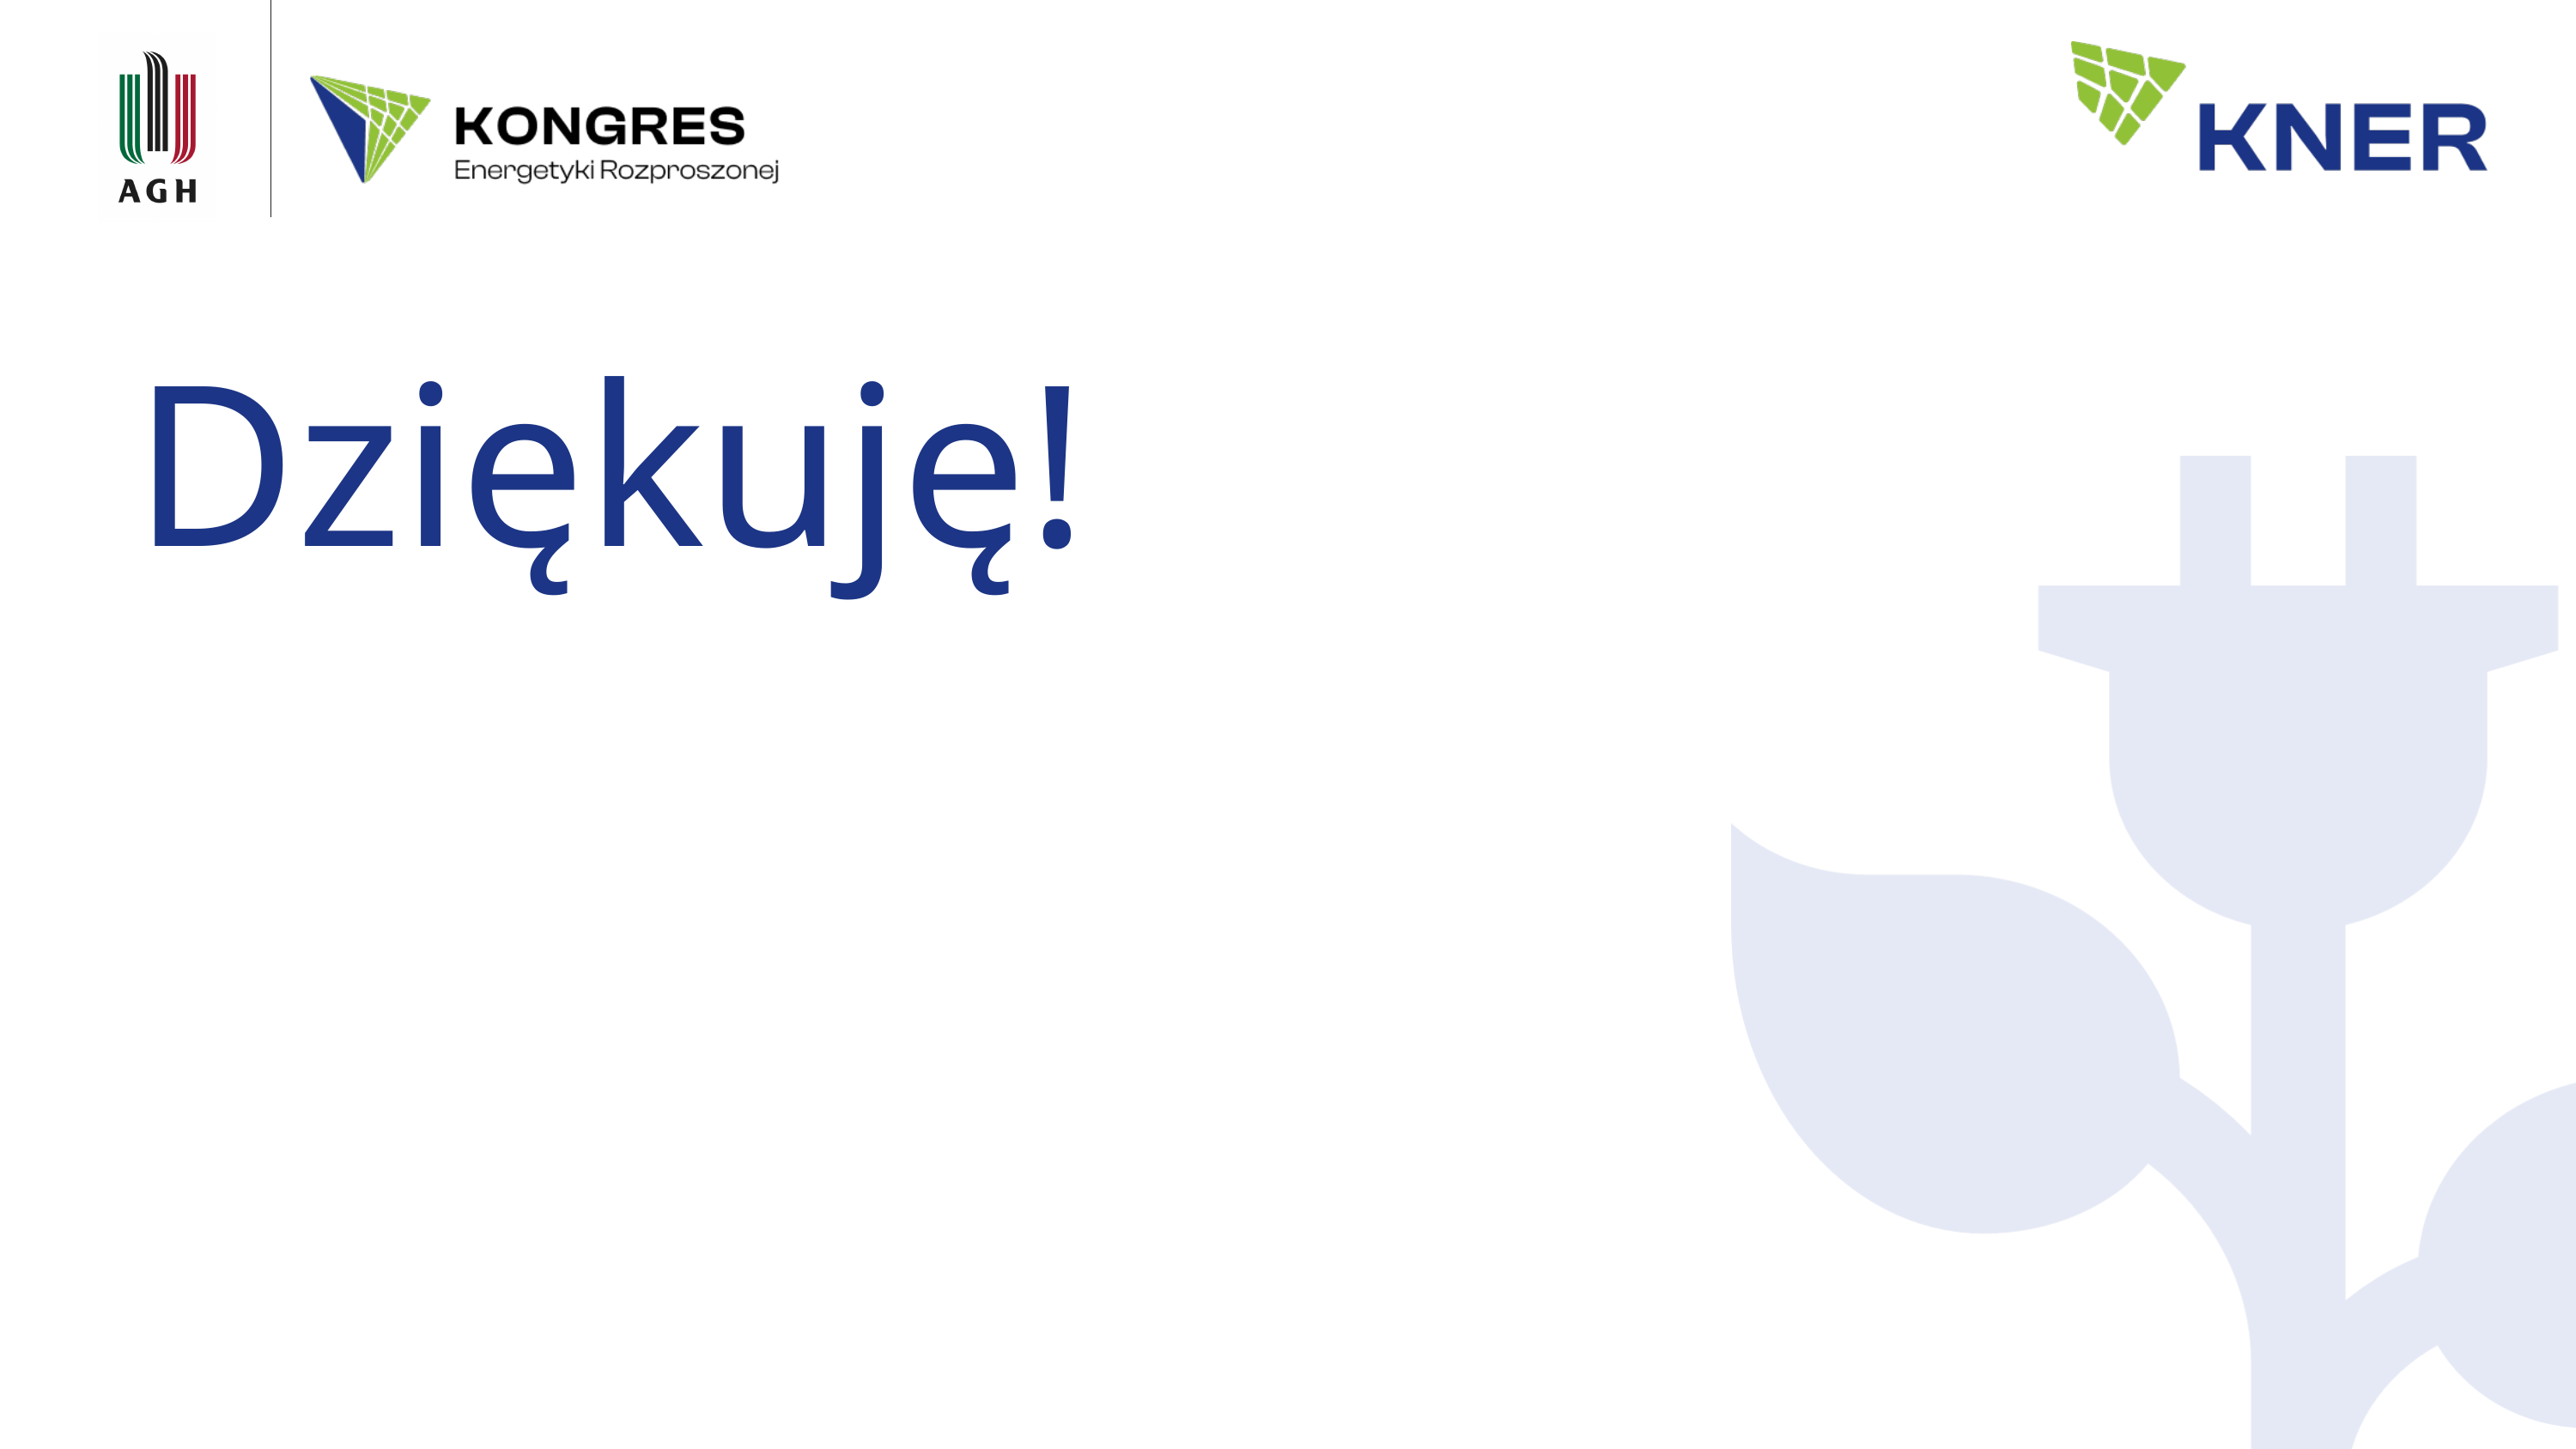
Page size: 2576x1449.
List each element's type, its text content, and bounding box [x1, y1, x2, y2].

text_box Dziękuję! [133, 322, 1453, 591]
